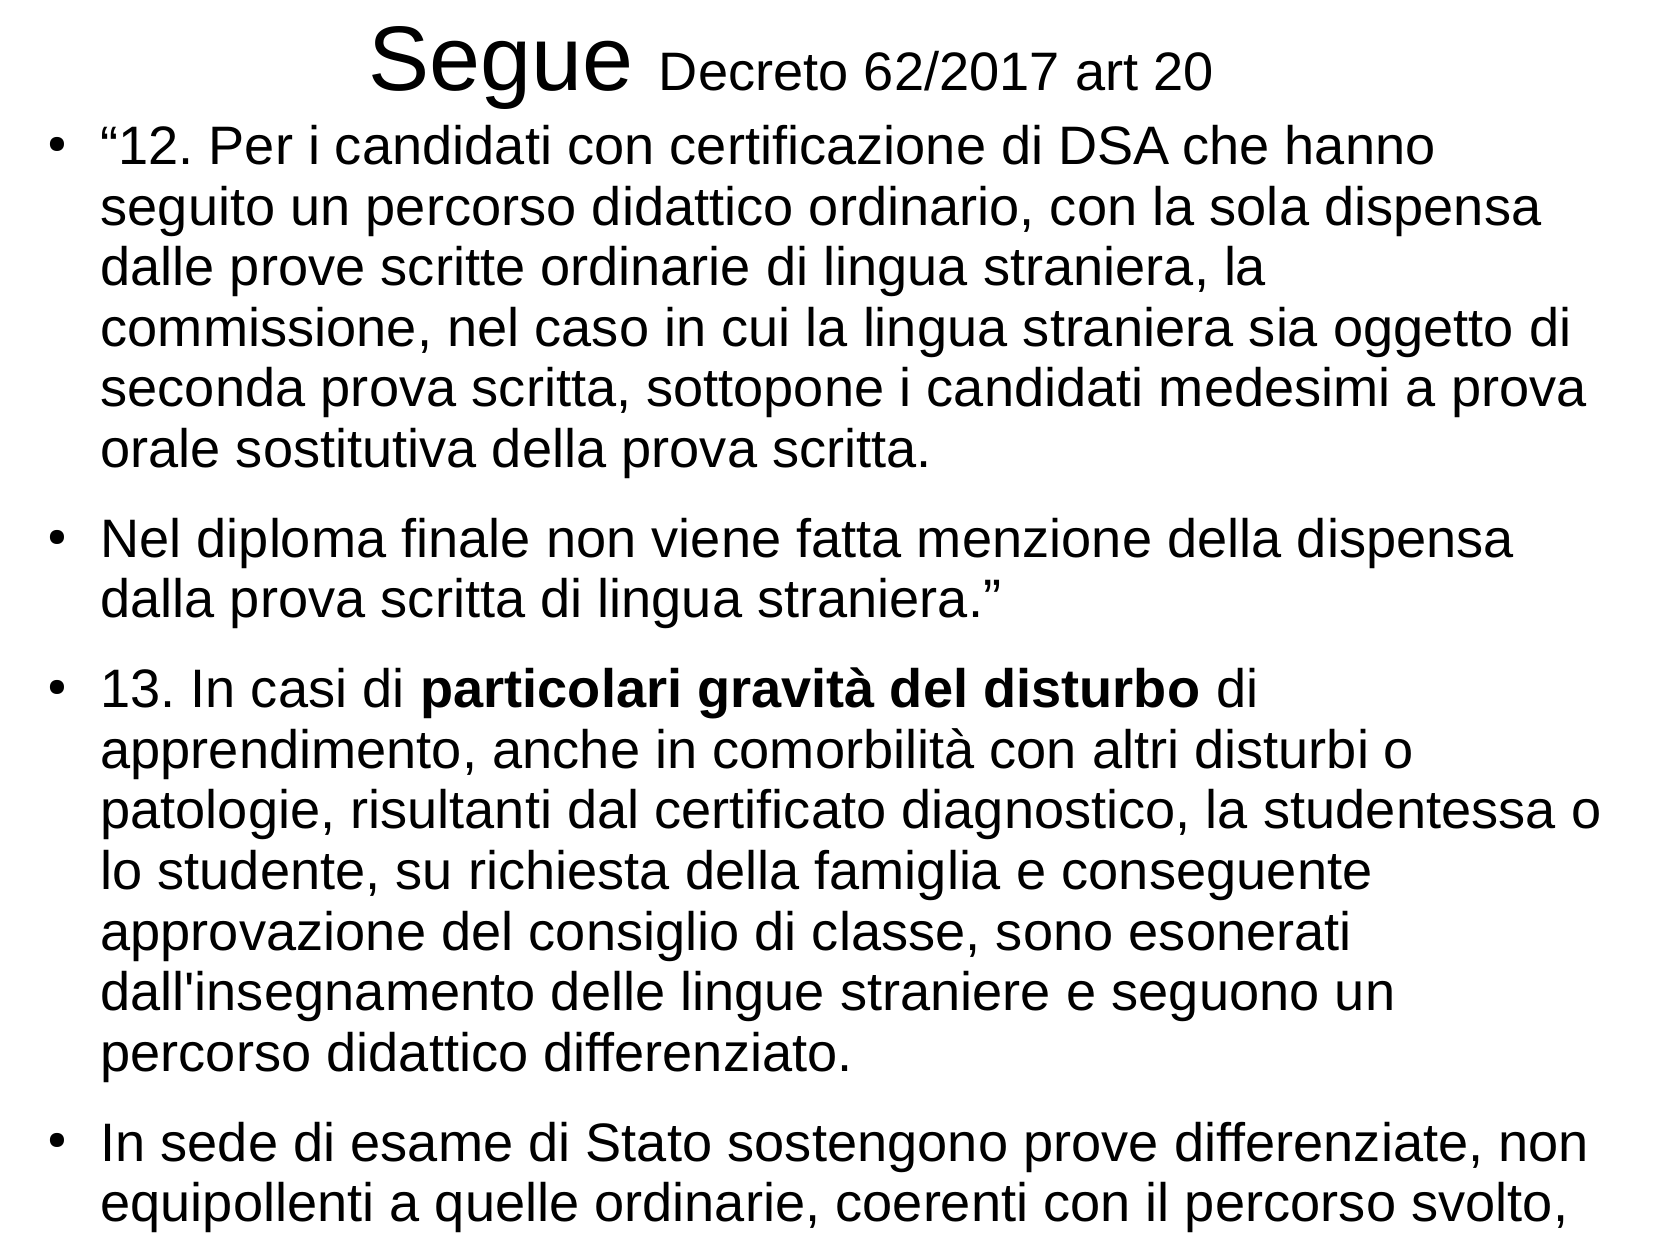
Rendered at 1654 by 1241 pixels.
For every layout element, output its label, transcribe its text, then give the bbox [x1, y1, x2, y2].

title Segue Decreto 62/2017 art 20 [47, 0, 1536, 115]
list “12. Per i candidati con certificazione di DSA che hanno seguito un percorso didattico ordinario, con la sola dispensa dalle prove scritte ordinarie di lingua straniera, la commissione, nel caso in cui la lingua straniera sia oggetto di seconda prova scritta, sottopone i candidati medesimi a prova orale sostitutiva della prova scritta. Nel diploma finale non viene fatta menzione della dispensa dalla prova scritta di lingua straniera.” 13. In casi di particolari gravità del disturbo di apprendimento, anche in comorbilità con altri disturbi o patologie, risultanti dal certificato diagnostico, la studentessa o lo studente, su richiesta della famiglia e conseguente approvazione del consiglio di classe, sono esonerati dall'insegnamento delle lingue straniere e seguono un percorso didattico differenziato. In sede di esame di Stato sostengono prove differenziate, non equipollenti a quelle ordinarie, coerenti con il percorso svolto, finalizzate però SOLO AL RILASCIO DELL'ATTESTATO DI CREDITO FORMATIVO.” [29, 115, 1607, 1241]
